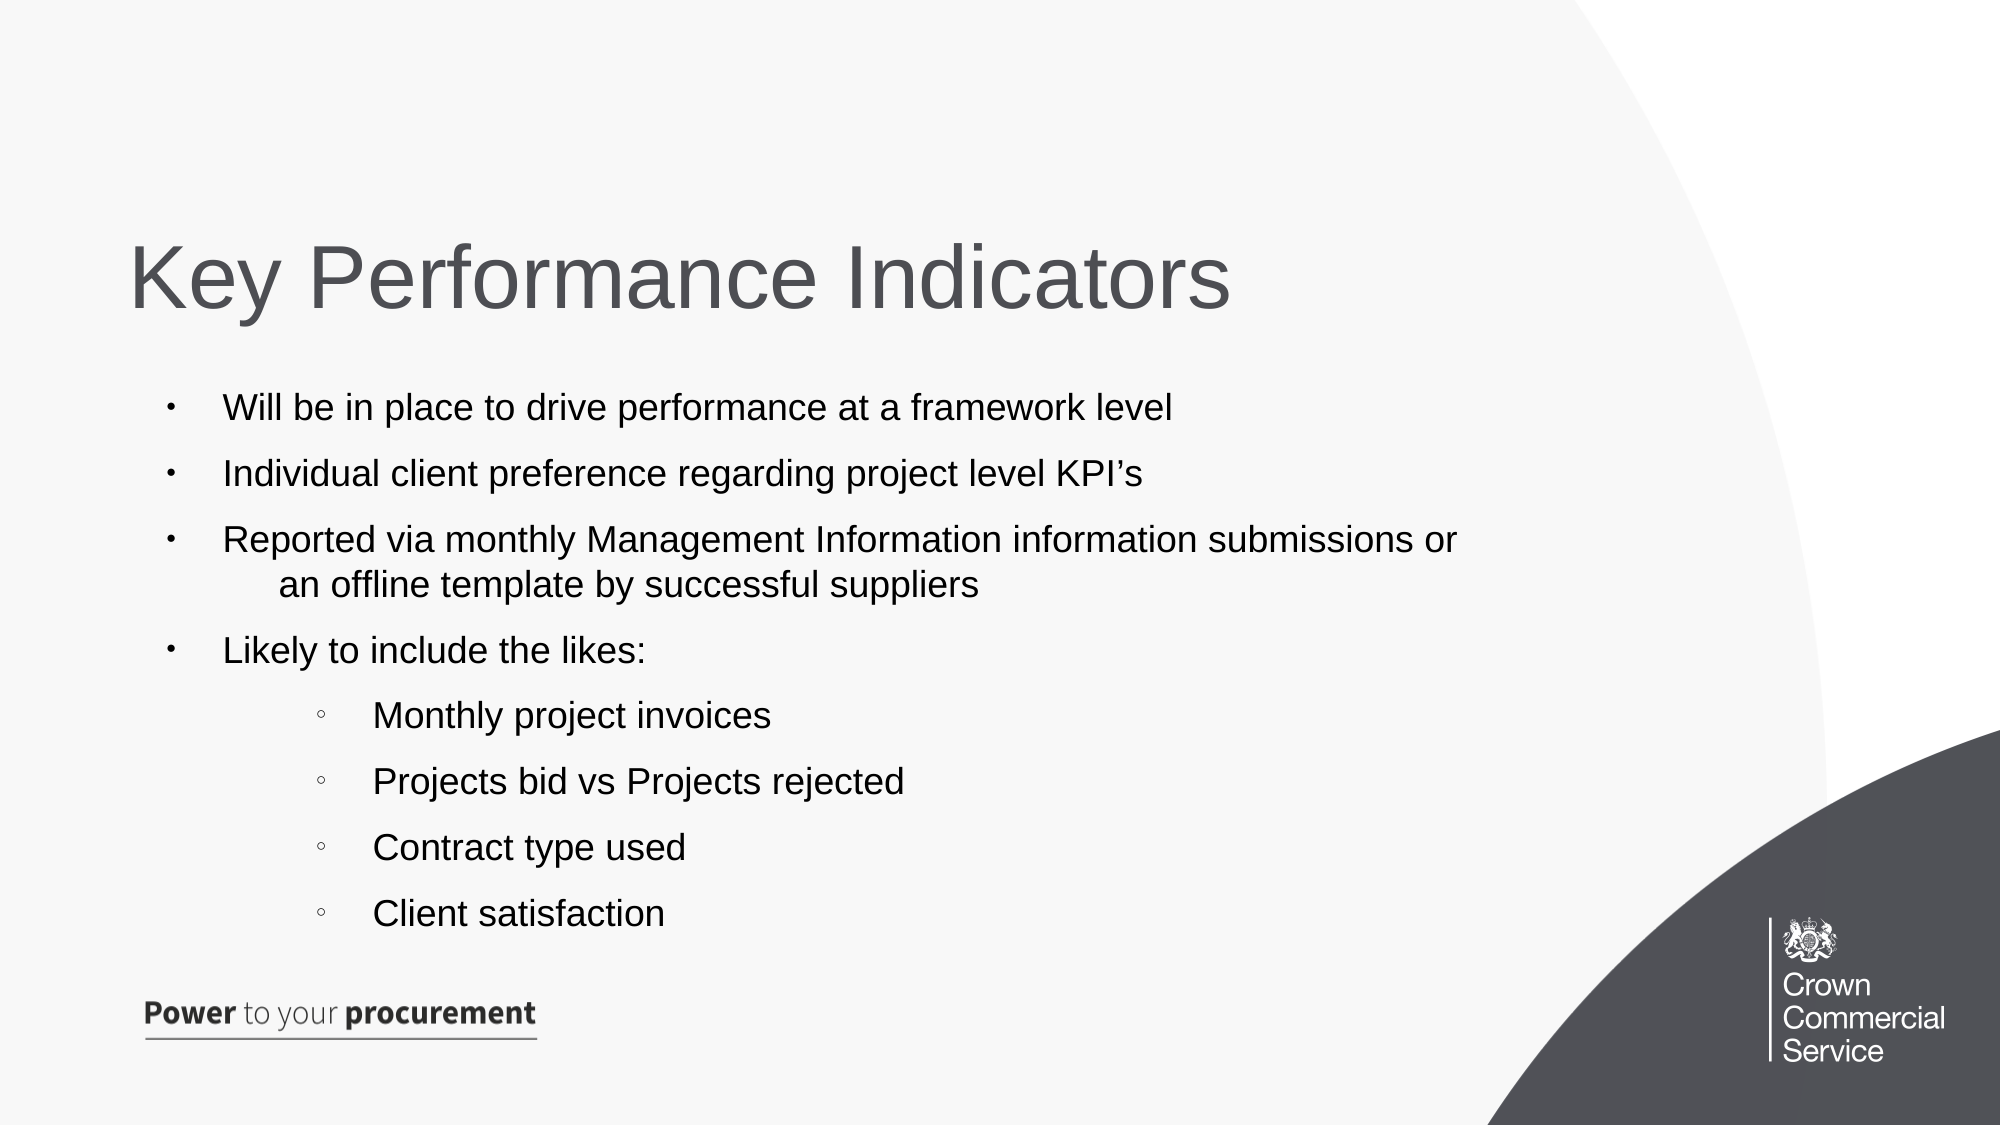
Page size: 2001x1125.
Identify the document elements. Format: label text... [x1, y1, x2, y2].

subtitle Will be in place to drive performance at a framework level Individual client preference regarding project level KPI’s Reported via monthly Management Information information submissions or an offline template by successful suppliers Likely to include the likes: Monthly project invoices Projects bid vs Projects rejected Contract type used Client satisfaction [128, 383, 1465, 1063]
title Key Performance Indicators [128, 219, 1922, 358]
